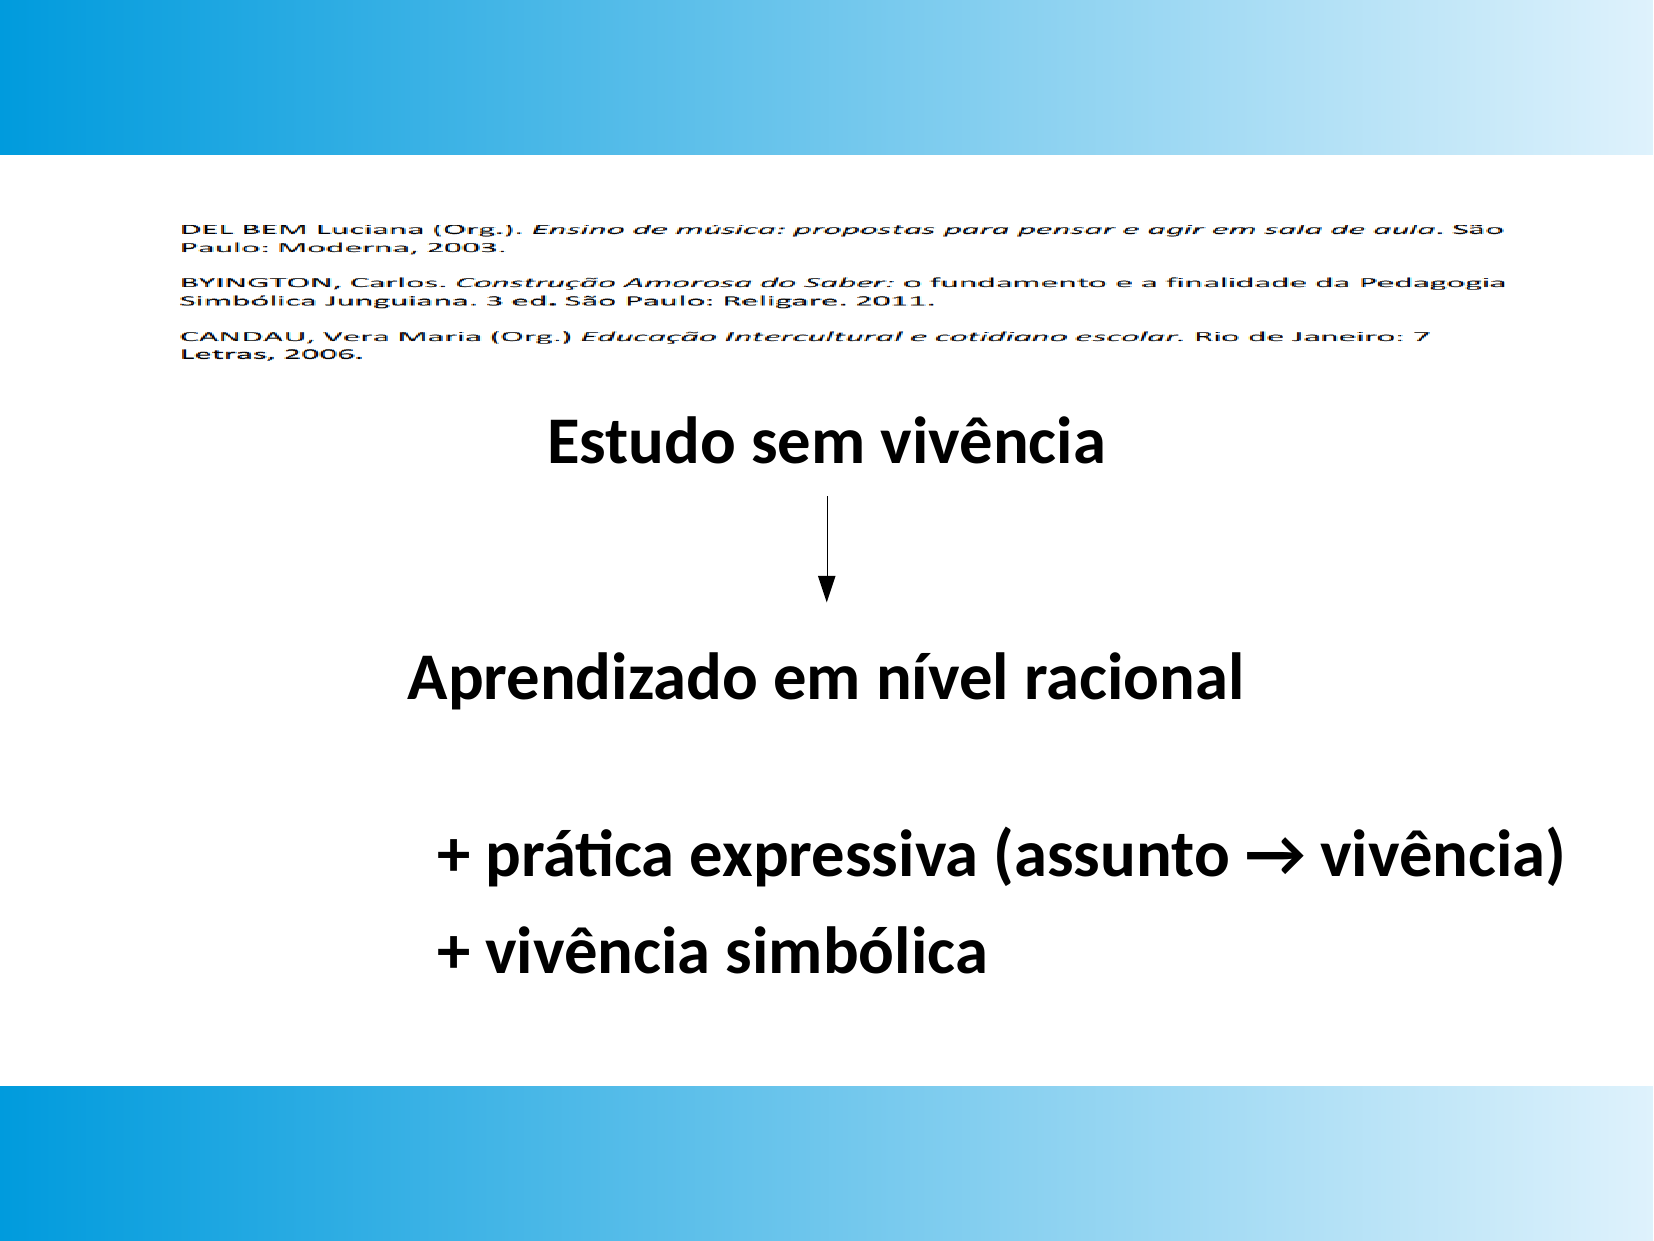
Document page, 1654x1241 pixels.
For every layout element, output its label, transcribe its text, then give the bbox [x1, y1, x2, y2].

picture [41, 225, 1636, 383]
list Aprendizado em nível racional [153, 649, 1501, 721]
list + prática expressiva (assunto → vivência) + vivência simbólica [437, 826, 1654, 898]
list Estudo sem vivência [153, 413, 1501, 485]
